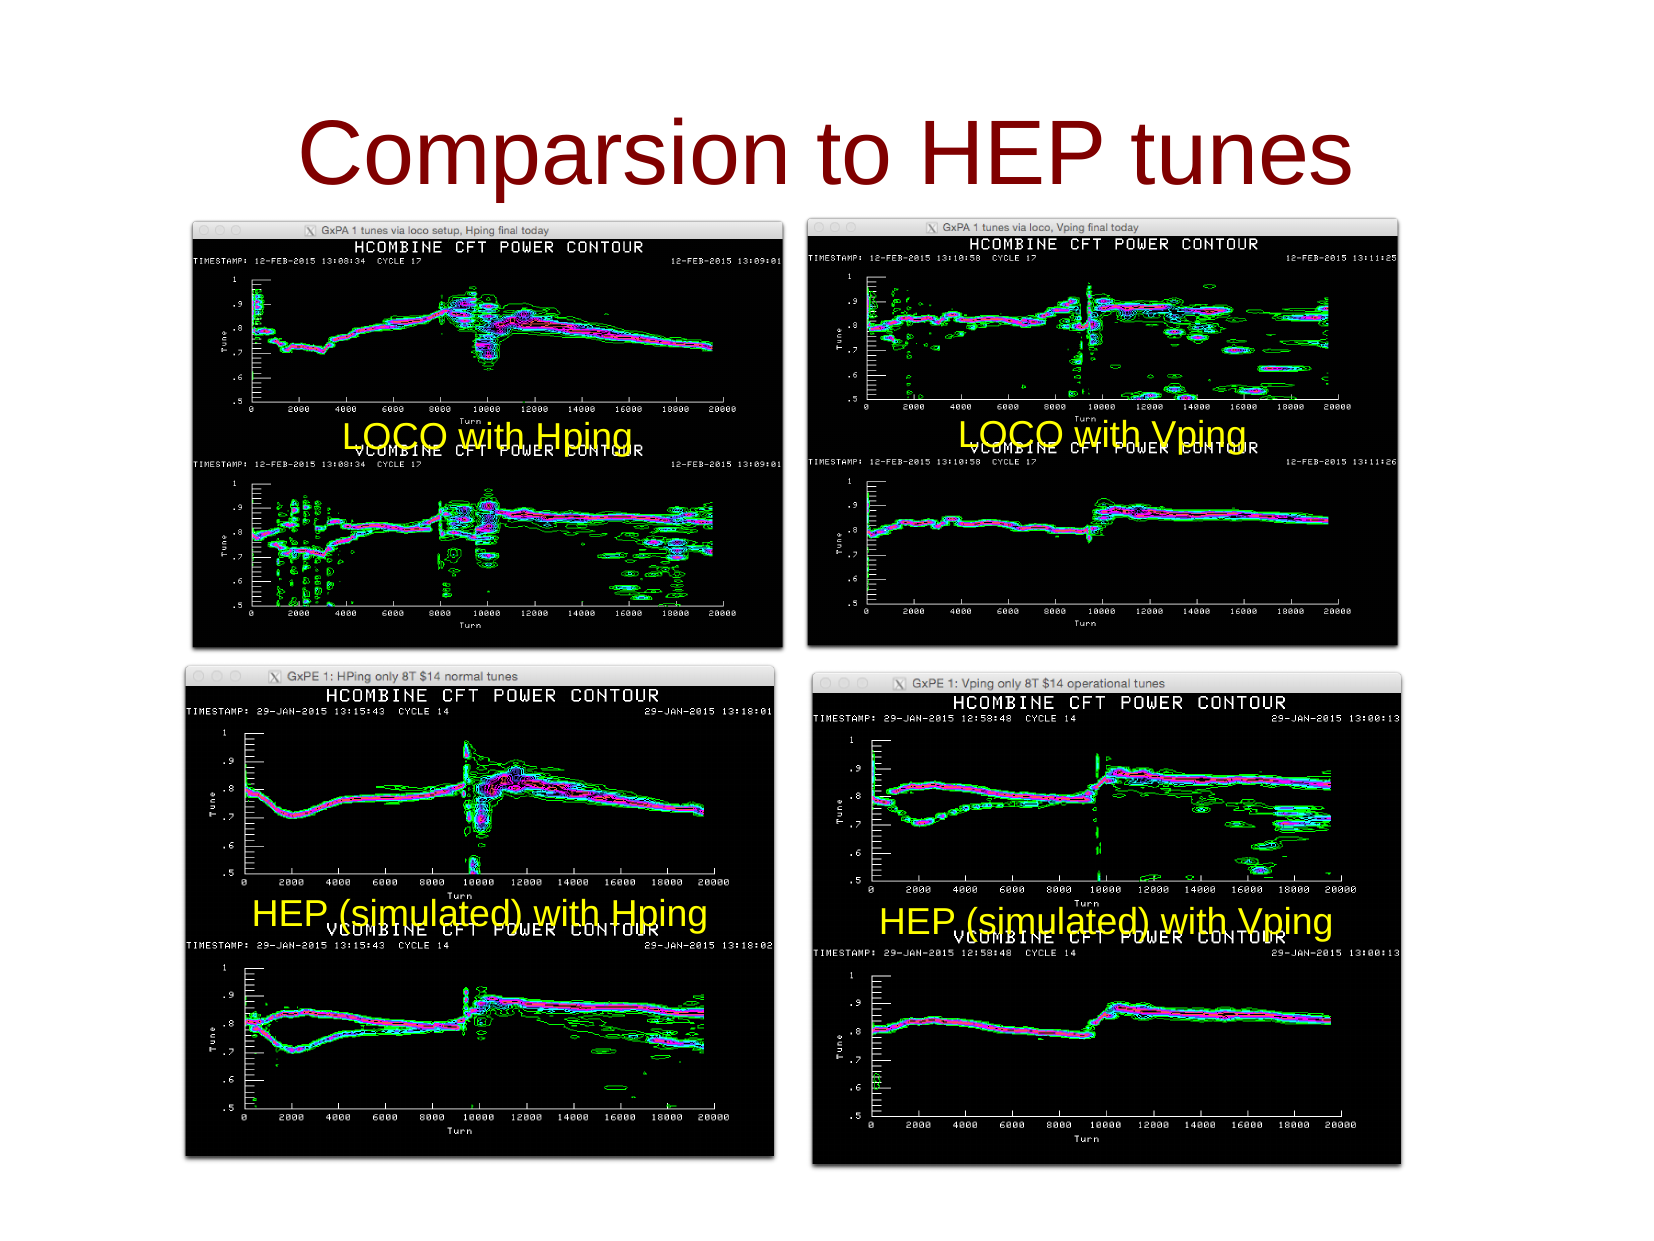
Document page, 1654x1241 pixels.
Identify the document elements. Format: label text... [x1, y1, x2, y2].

picture [187, 218, 788, 655]
title Comparsion to HEP tunes [82, 49, 1571, 257]
picture [179, 662, 780, 1165]
picture [802, 215, 1403, 653]
picture [806, 669, 1407, 1173]
